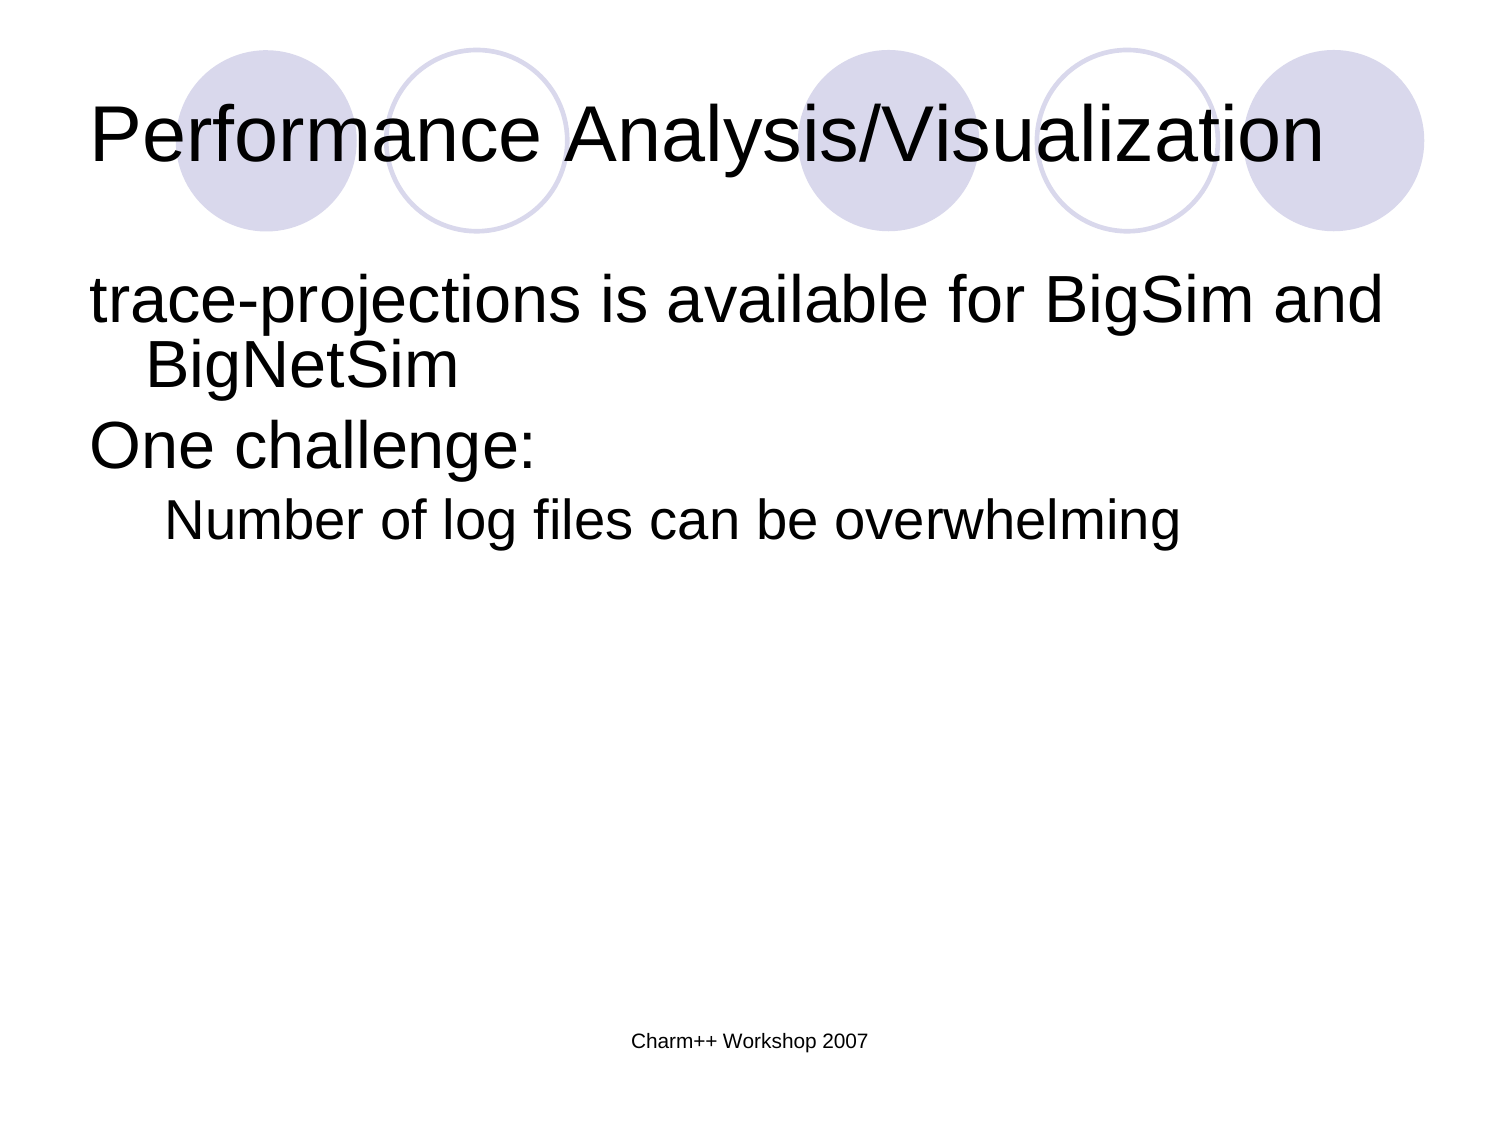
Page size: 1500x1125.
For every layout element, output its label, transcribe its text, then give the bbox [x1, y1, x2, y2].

list trace-projections is available for BigSim and BigNetSim One challenge: Number of log files can be overwhelming [75, 262, 1426, 1006]
title Performance Analysis/Visualization [75, 45, 1426, 233]
